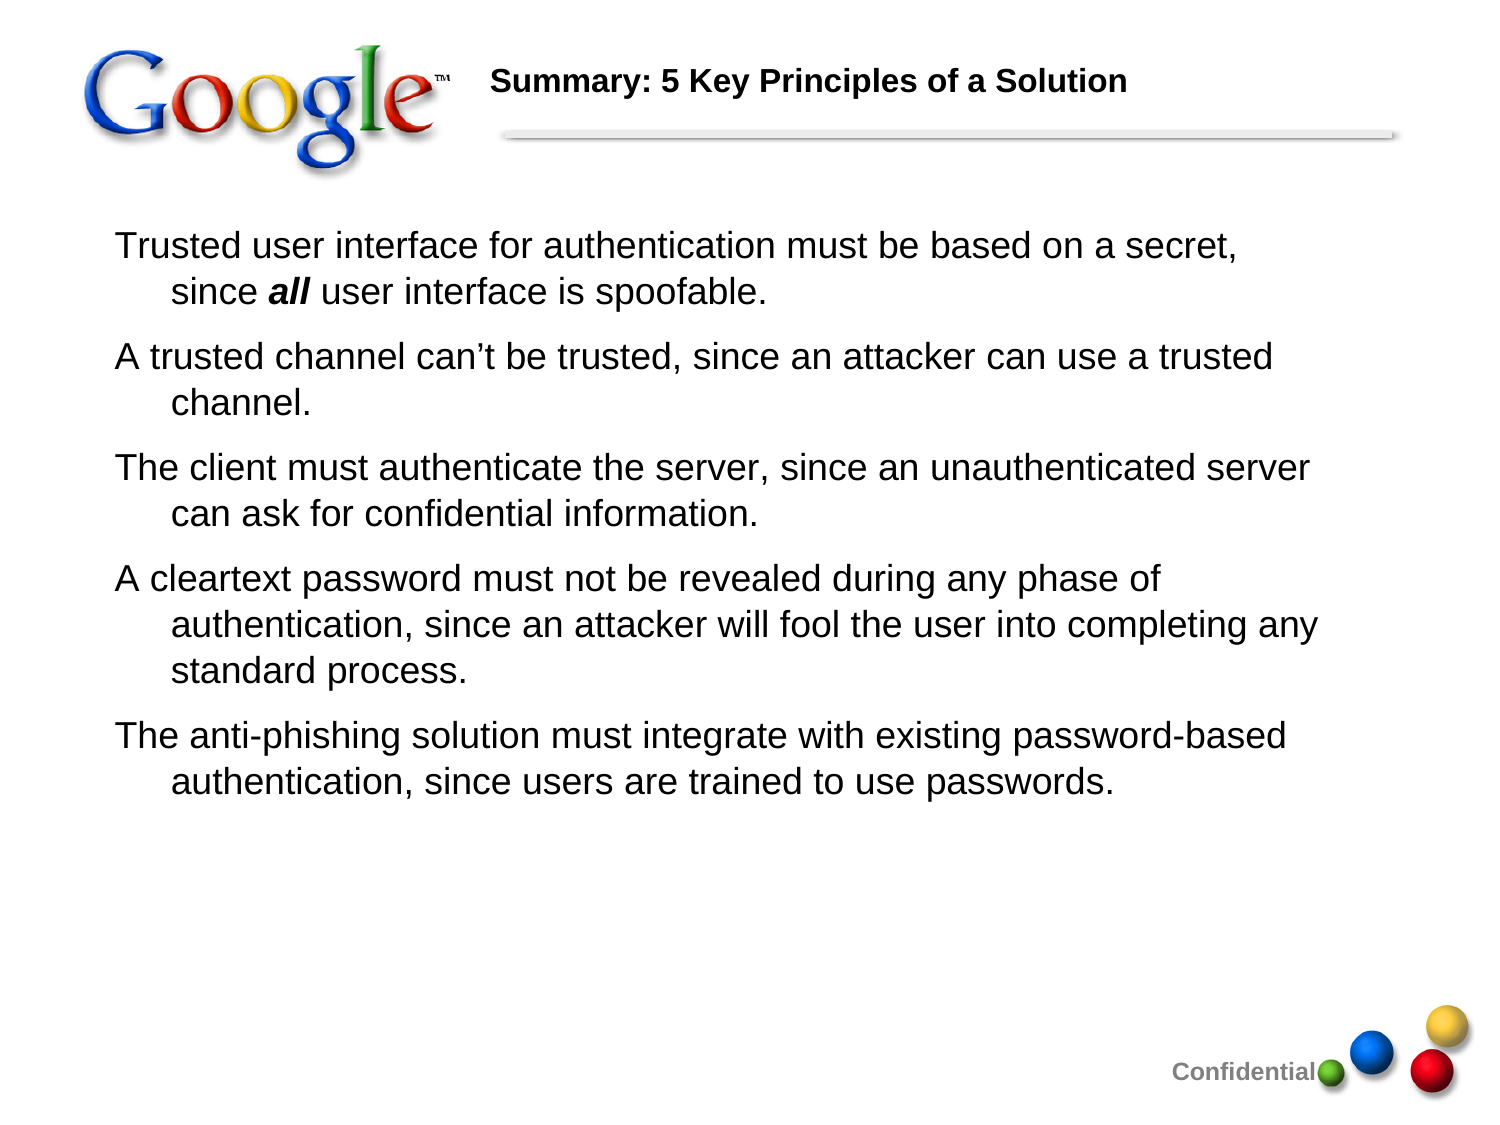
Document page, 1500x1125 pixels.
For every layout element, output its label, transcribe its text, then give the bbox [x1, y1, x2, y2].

list Trusted user interface for authentication must be based on a secret, since all user interface is spoofable. A trusted channel can’t be trusted, since an attacker can use a trusted channel. The client must authenticate the server, since an unauthenticated server can ask for confidential information. A cleartext password must not be revealed during any phase of authentication, since an attacker will fool the user into completing any standard process. The anti-phishing solution must integrate with existing password-based authentication, since users are trained to use passwords. [99, 212, 1350, 916]
title Summary: 5 Key Principles of a Solution [474, 37, 1450, 126]
